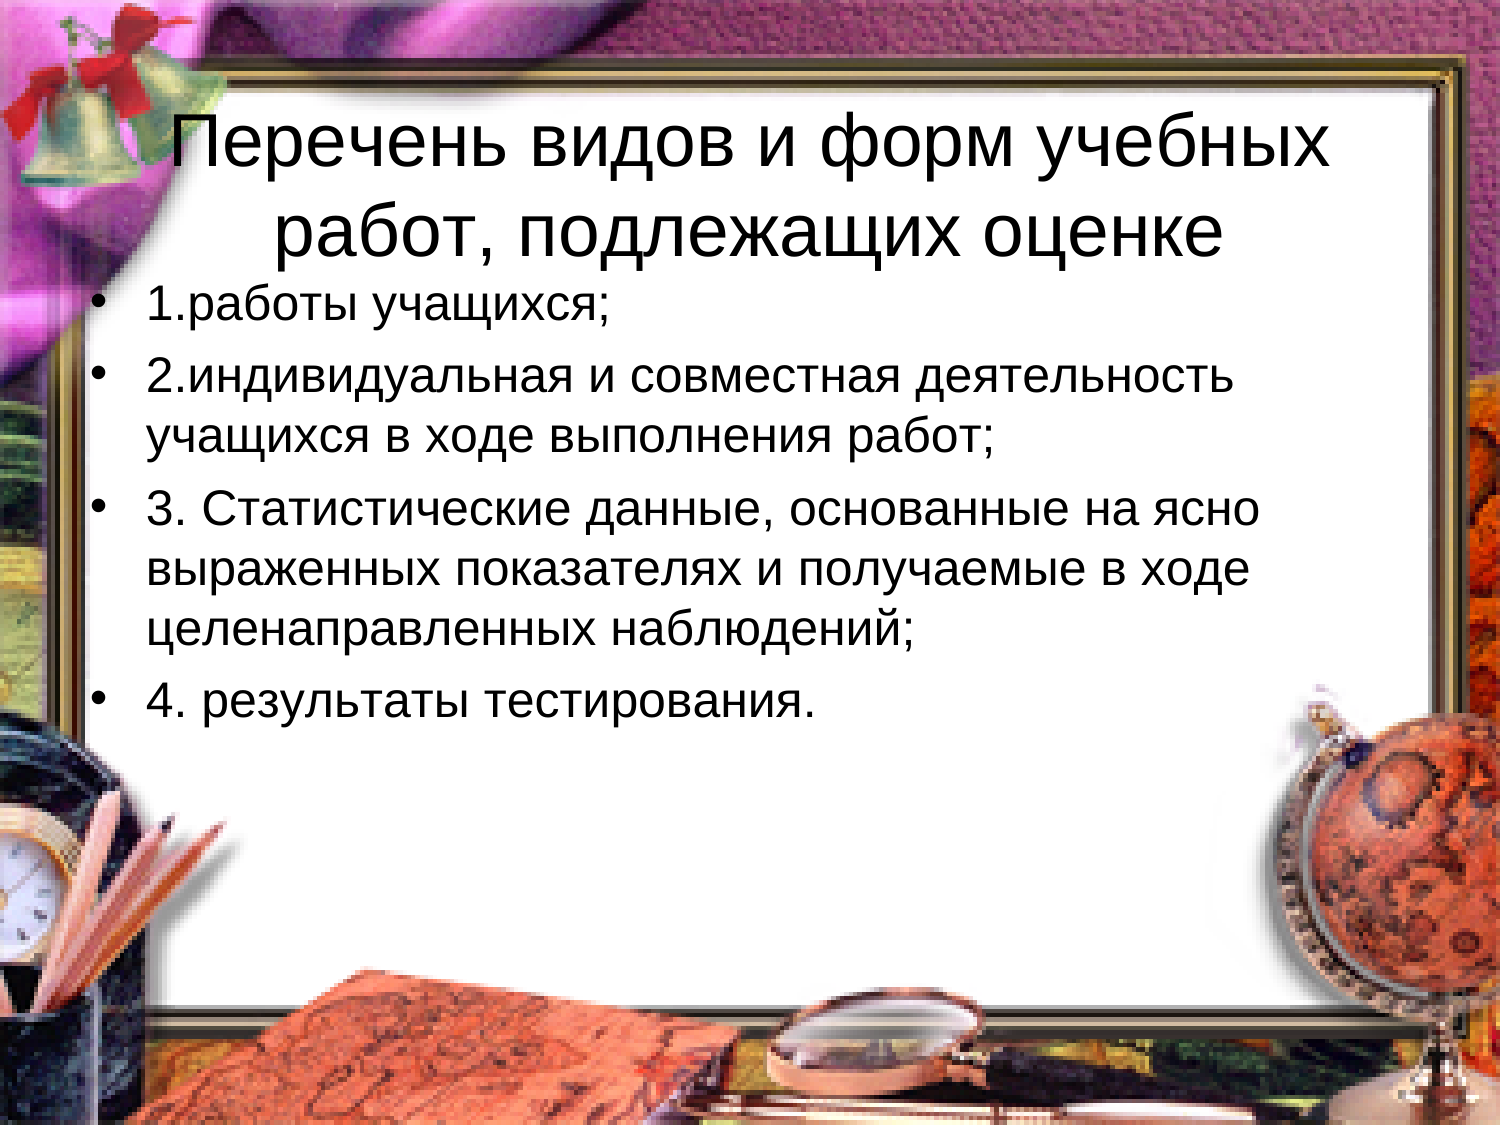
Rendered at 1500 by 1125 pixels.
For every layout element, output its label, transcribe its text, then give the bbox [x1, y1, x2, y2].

picture [0, 0, 1500, 1125]
text_box Перечень видов и форм учебных работ, подлежащих оценке [75, 83, 1426, 262]
text_box 1.работы учащихся; 2.индивидуальная и совместная деятельность учащихся в ходе выполнения работ; 3. Статистические данные, основанные на ясно выраженных показателях и получаемые в ходе целенаправленных наблюдений; 4. результаты тестирования. [75, 262, 1426, 1005]
